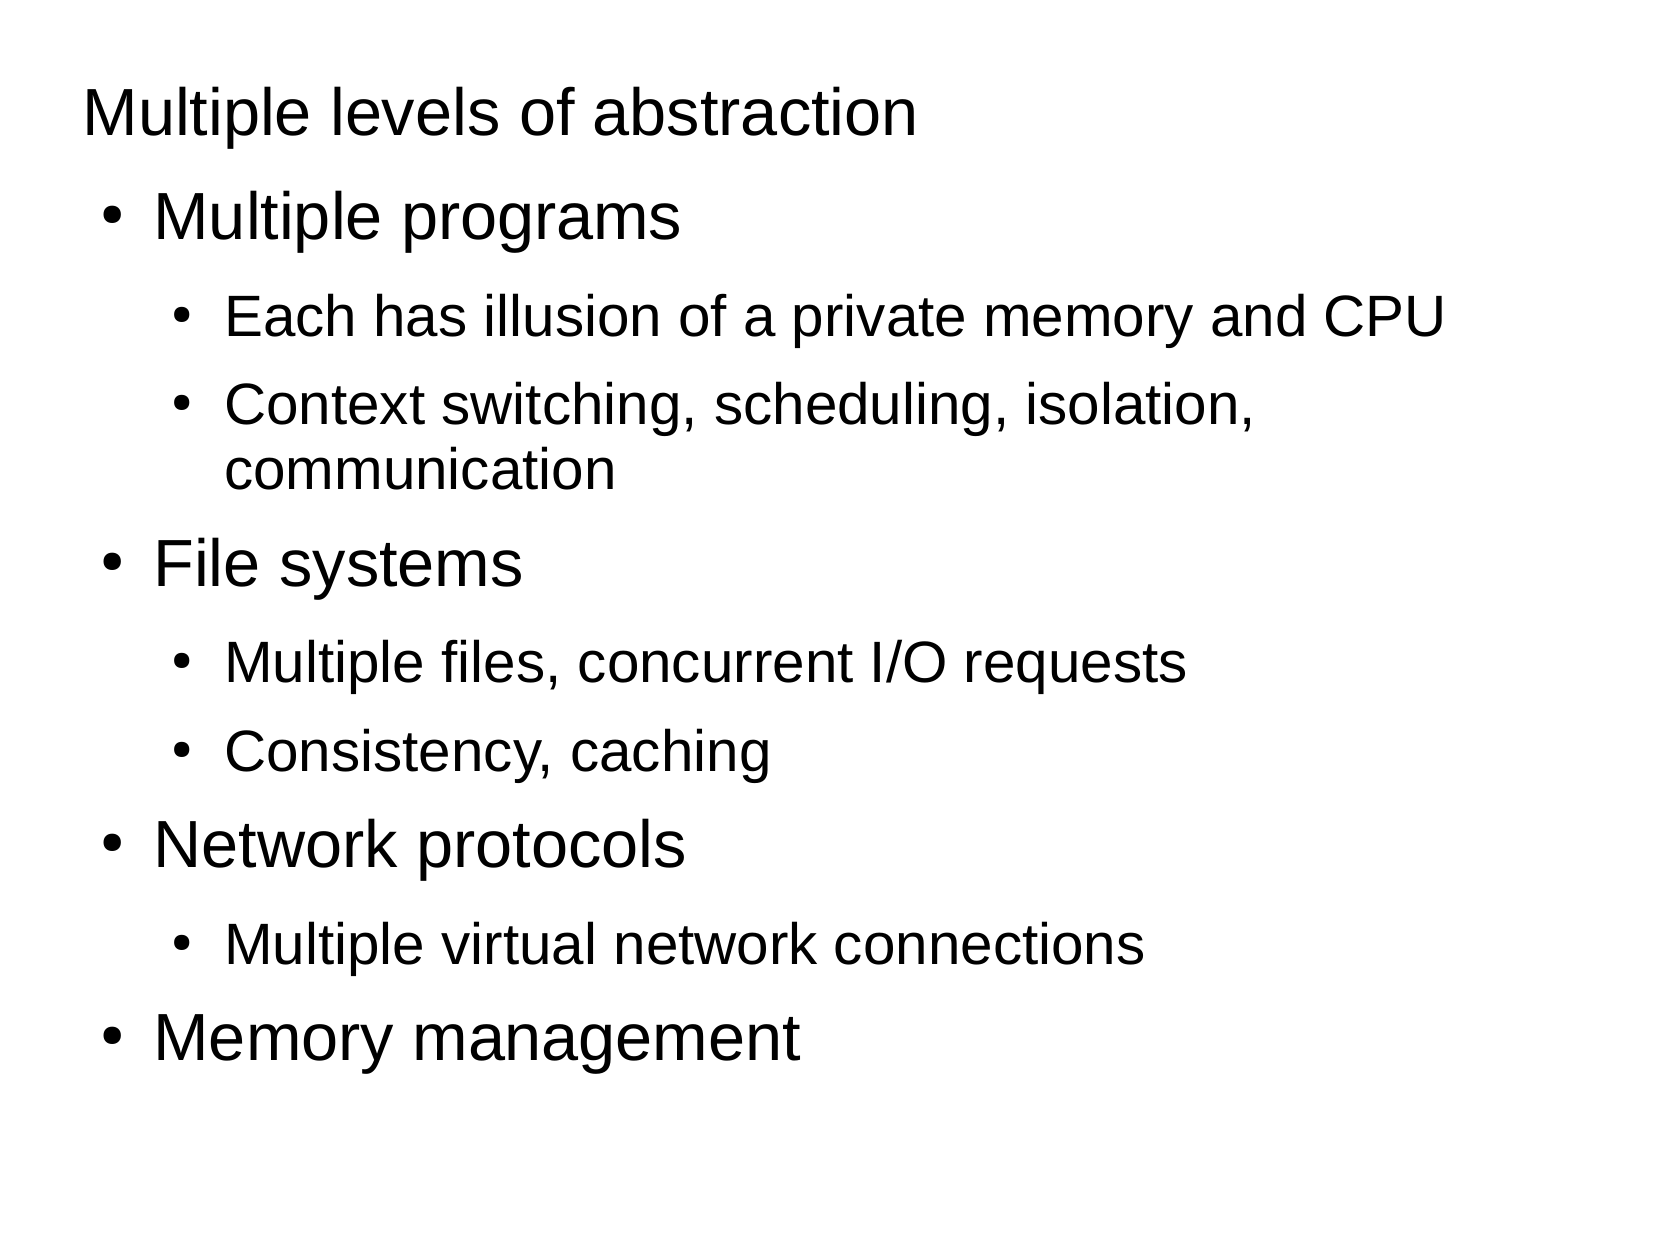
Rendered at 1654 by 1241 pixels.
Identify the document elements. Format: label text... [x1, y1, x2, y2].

list Multiple levels of abstraction Multiple programs Each has illusion of a private memory and CPU Context switching, scheduling, isolation, communication File systems Multiple files, concurrent I/O requests Consistency, caching Network protocols Multiple virtual network connections Memory management [82, 75, 1576, 1126]
